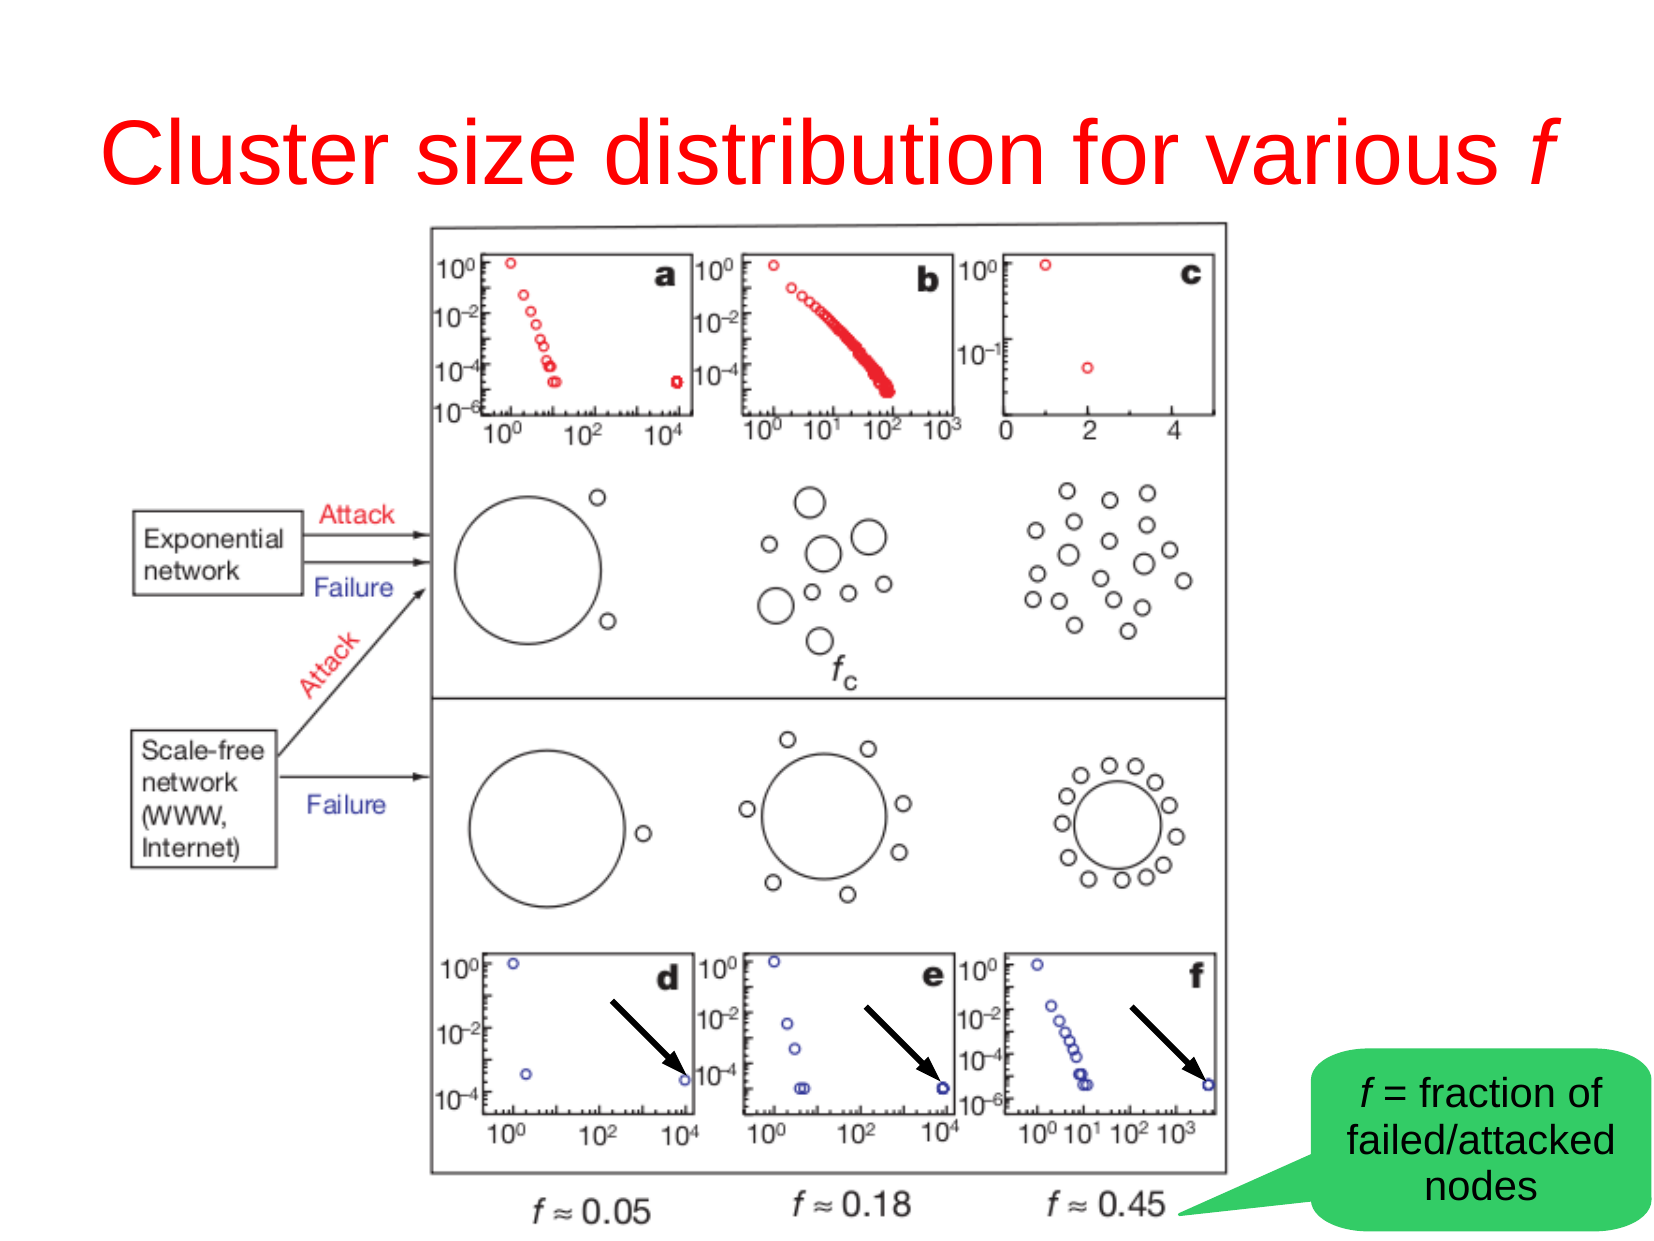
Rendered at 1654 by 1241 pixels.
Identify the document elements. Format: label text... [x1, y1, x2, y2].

text_box f = fraction of failed/attacked nodes [1179, 1049, 1651, 1230]
title Cluster size distribution for various f [82, 49, 1571, 257]
picture [112, 187, 1261, 1241]
